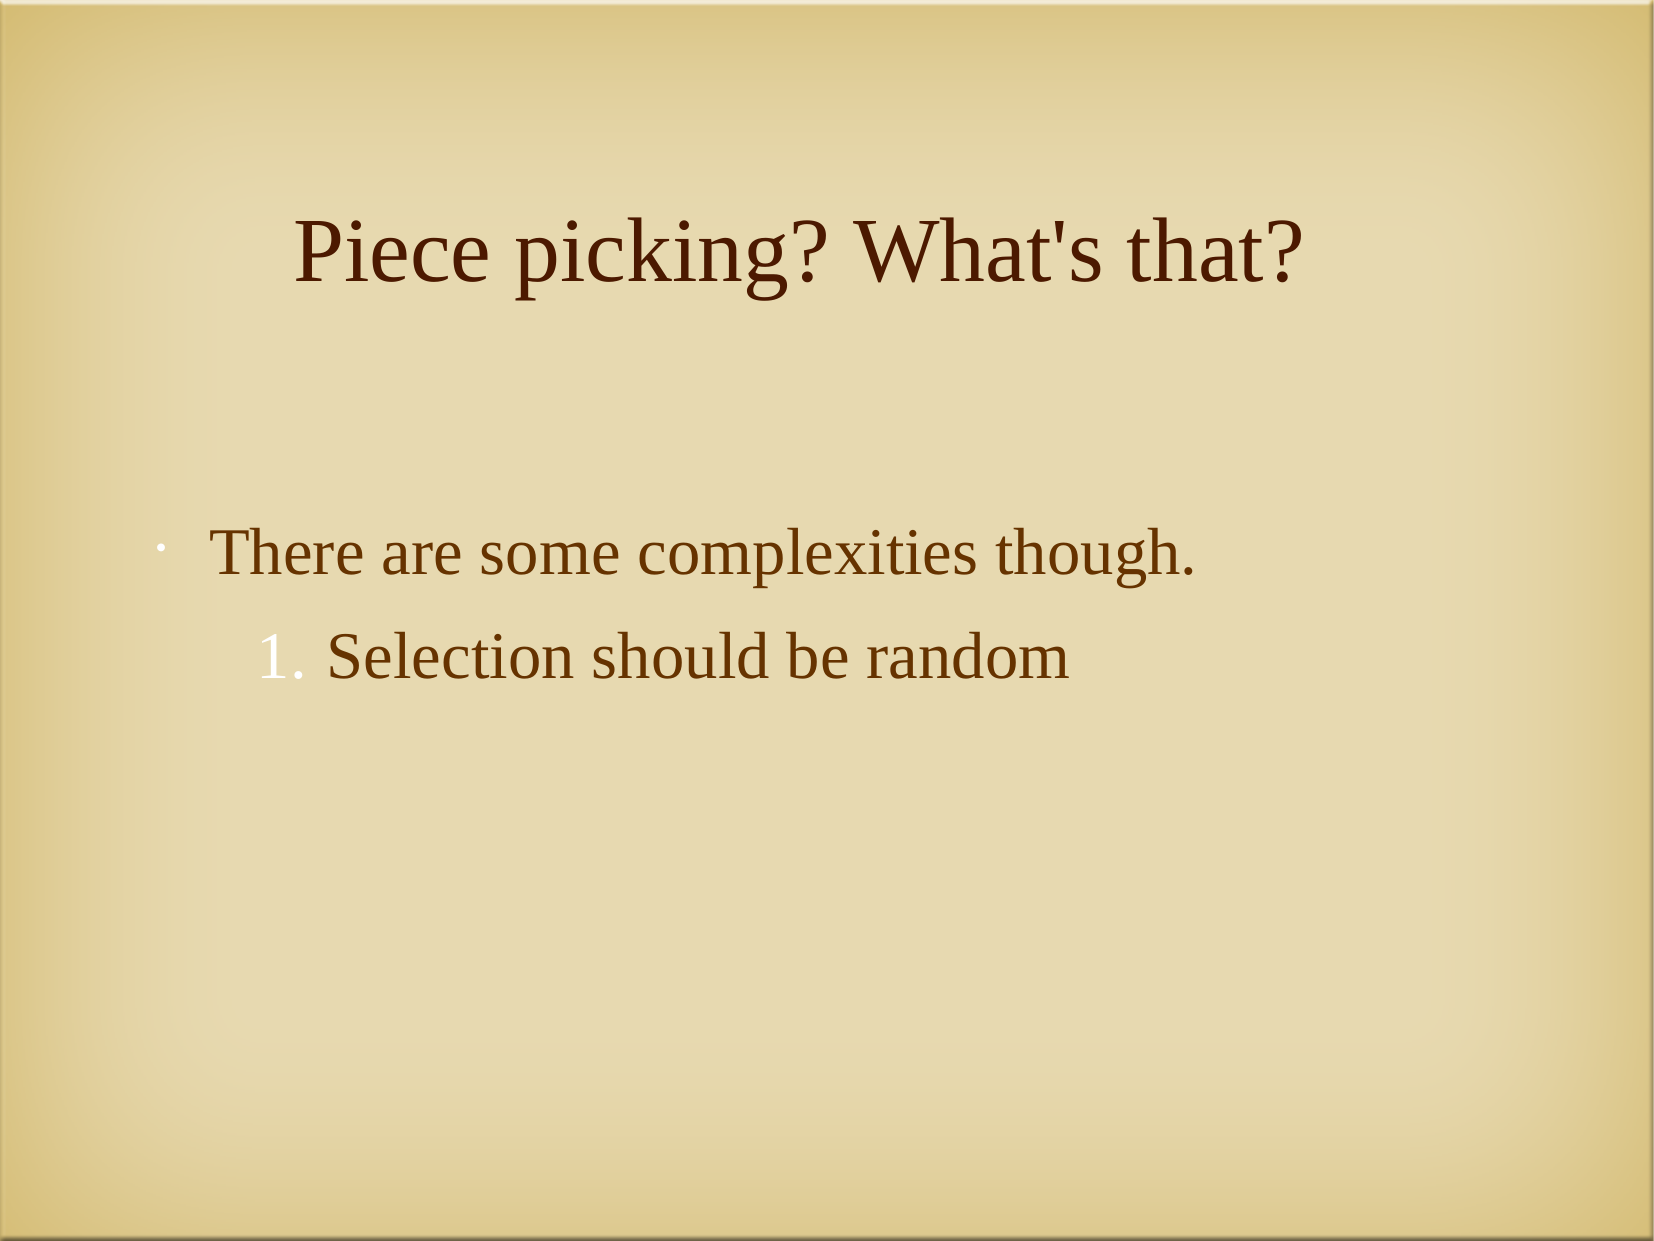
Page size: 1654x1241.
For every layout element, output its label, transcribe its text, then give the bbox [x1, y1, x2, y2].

title Piece picking? What's that? [93, 147, 1506, 355]
picture [0, 0, 1654, 1241]
list There are some complexities though. [120, 411, 1533, 796]
list Selection should be random [221, 619, 1433, 1182]
